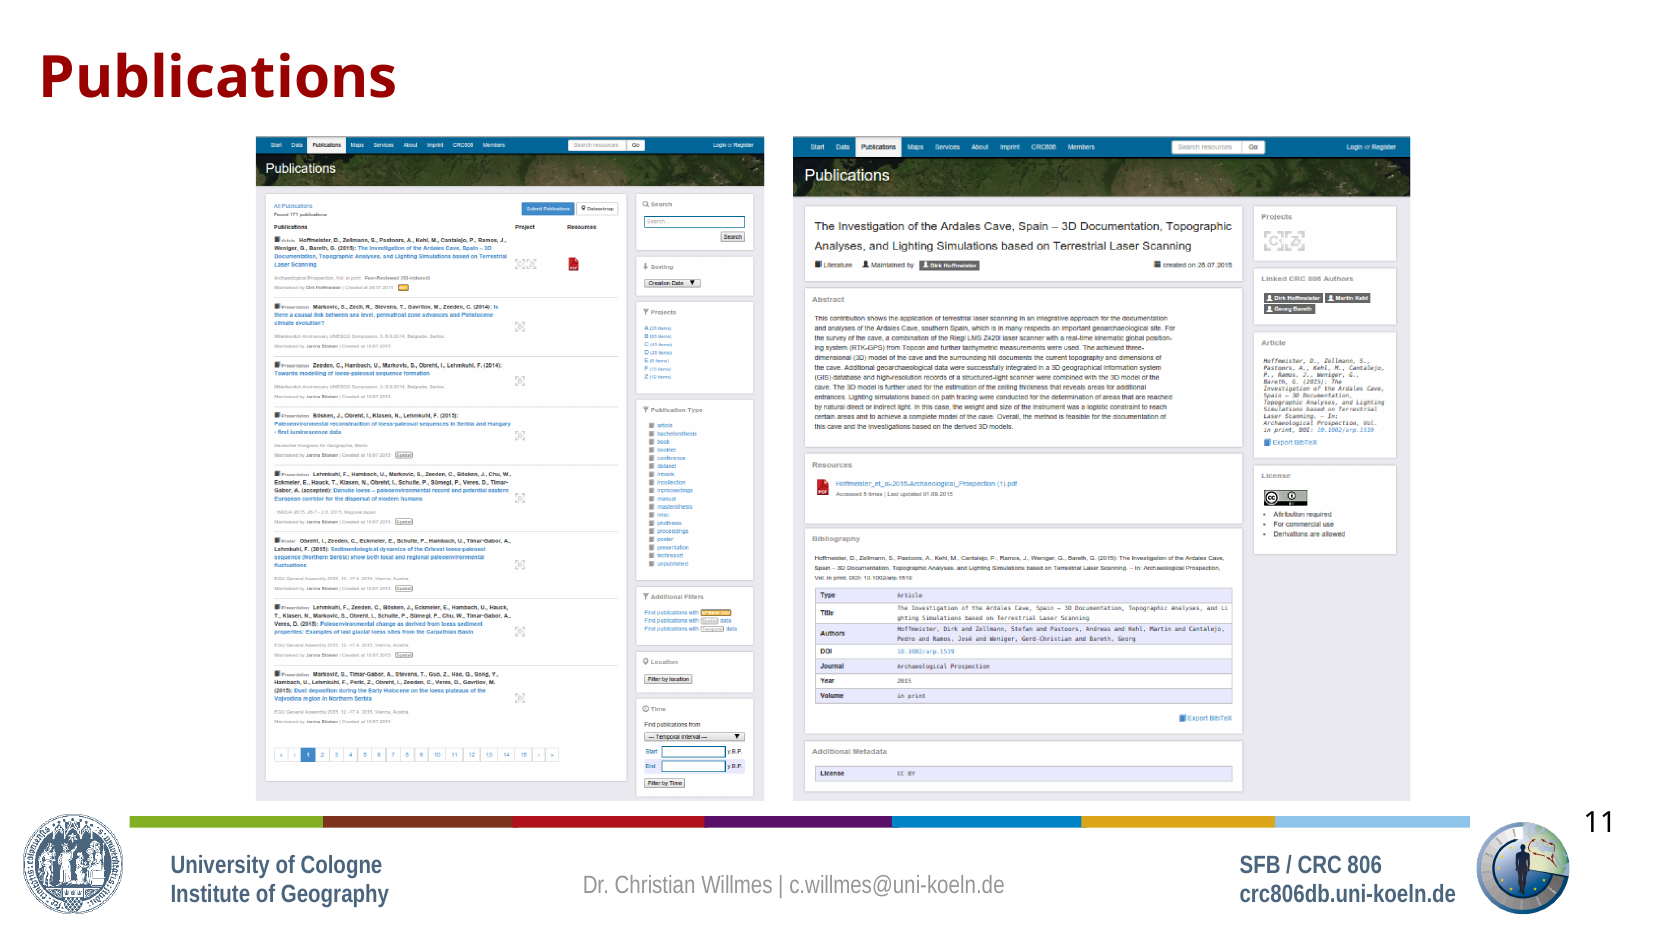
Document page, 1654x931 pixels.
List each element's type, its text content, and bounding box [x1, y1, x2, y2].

picture [1475, 821, 1571, 916]
picture [22, 813, 123, 914]
picture [241, 136, 1423, 802]
title Publications [38, 34, 1446, 115]
